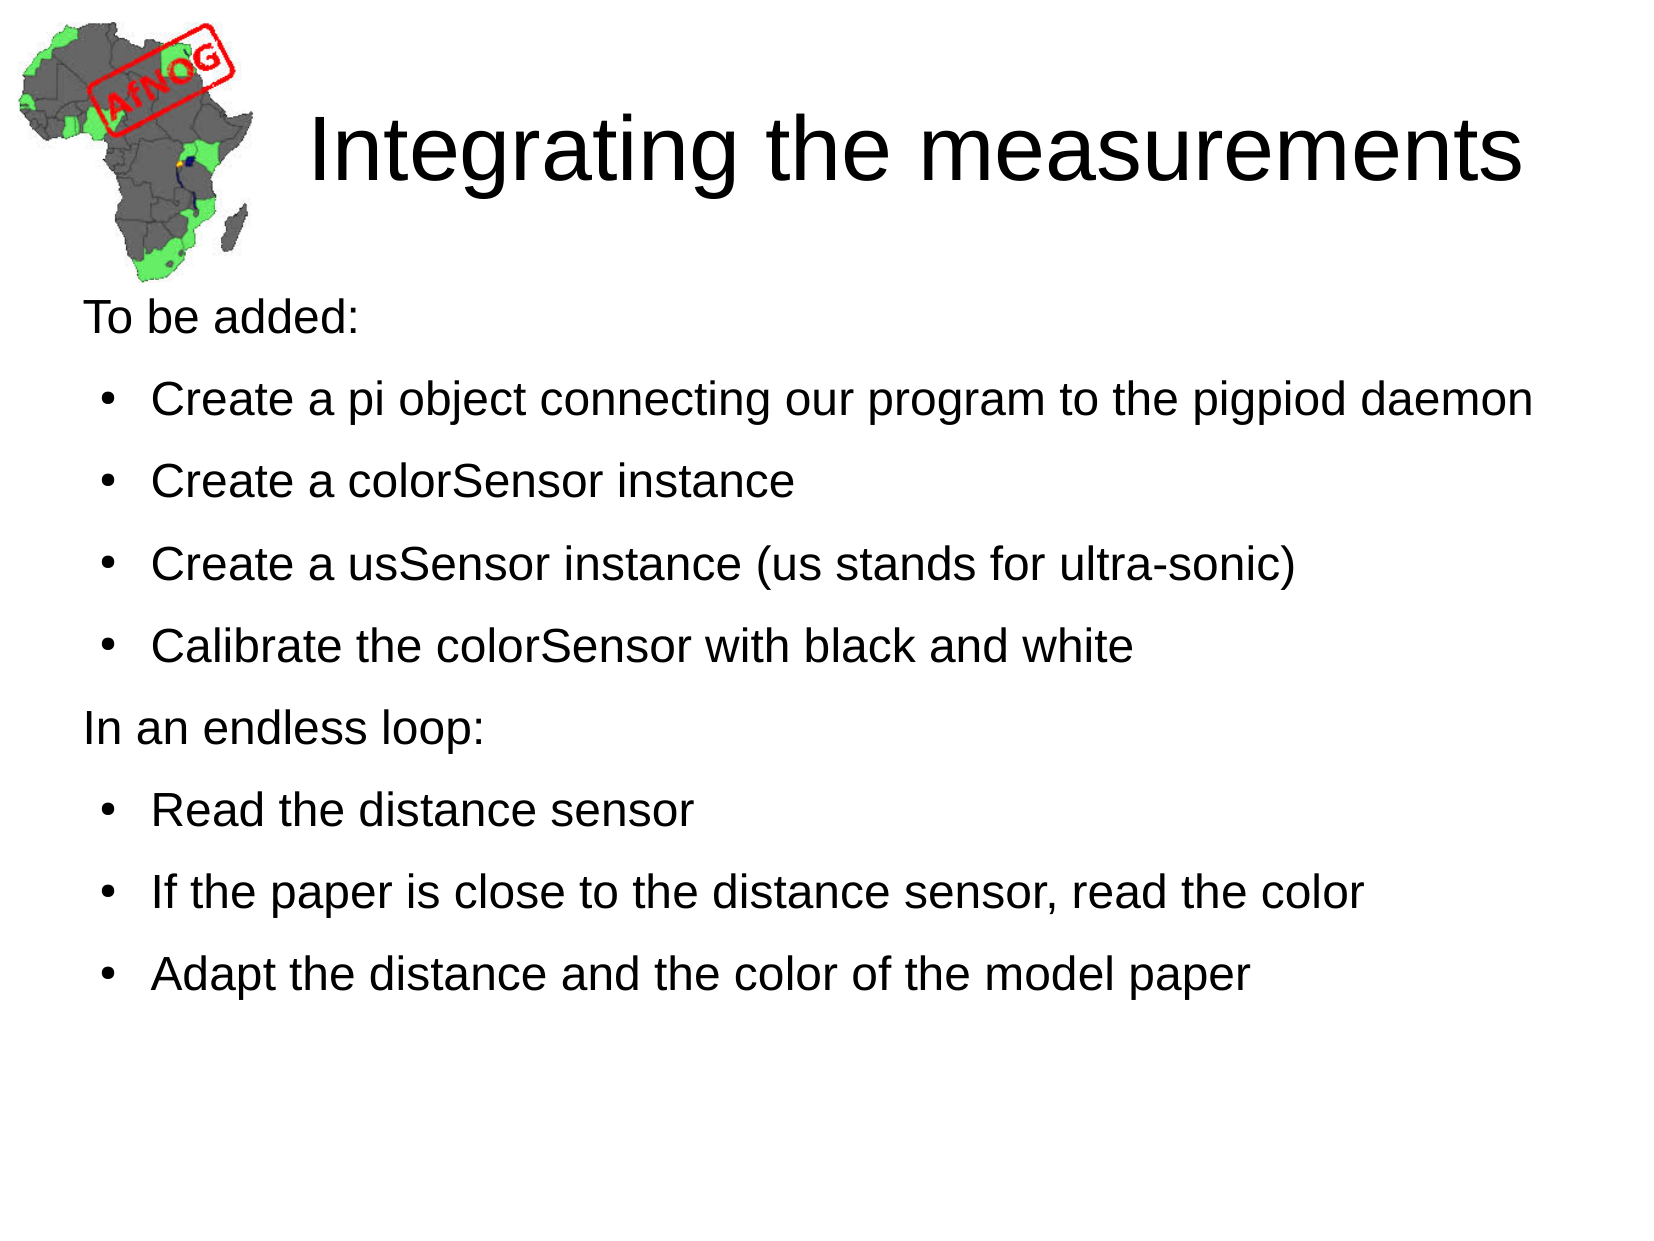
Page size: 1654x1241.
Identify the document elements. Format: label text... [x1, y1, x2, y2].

picture [9, 0, 259, 291]
list To be added: Create a pi object connecting our program to the pigpiod daemon Create a colorSensor instance Create a usSensor instance (us stands for ultra-sonic) Calibrate the colorSensor with black and white In an endless loop: Read the distance sensor If the paper is close to the distance sensor, read the color Adapt the distance and the color of the model paper [82, 290, 1571, 1010]
title Integrating the measurements [258, 45, 1576, 253]
